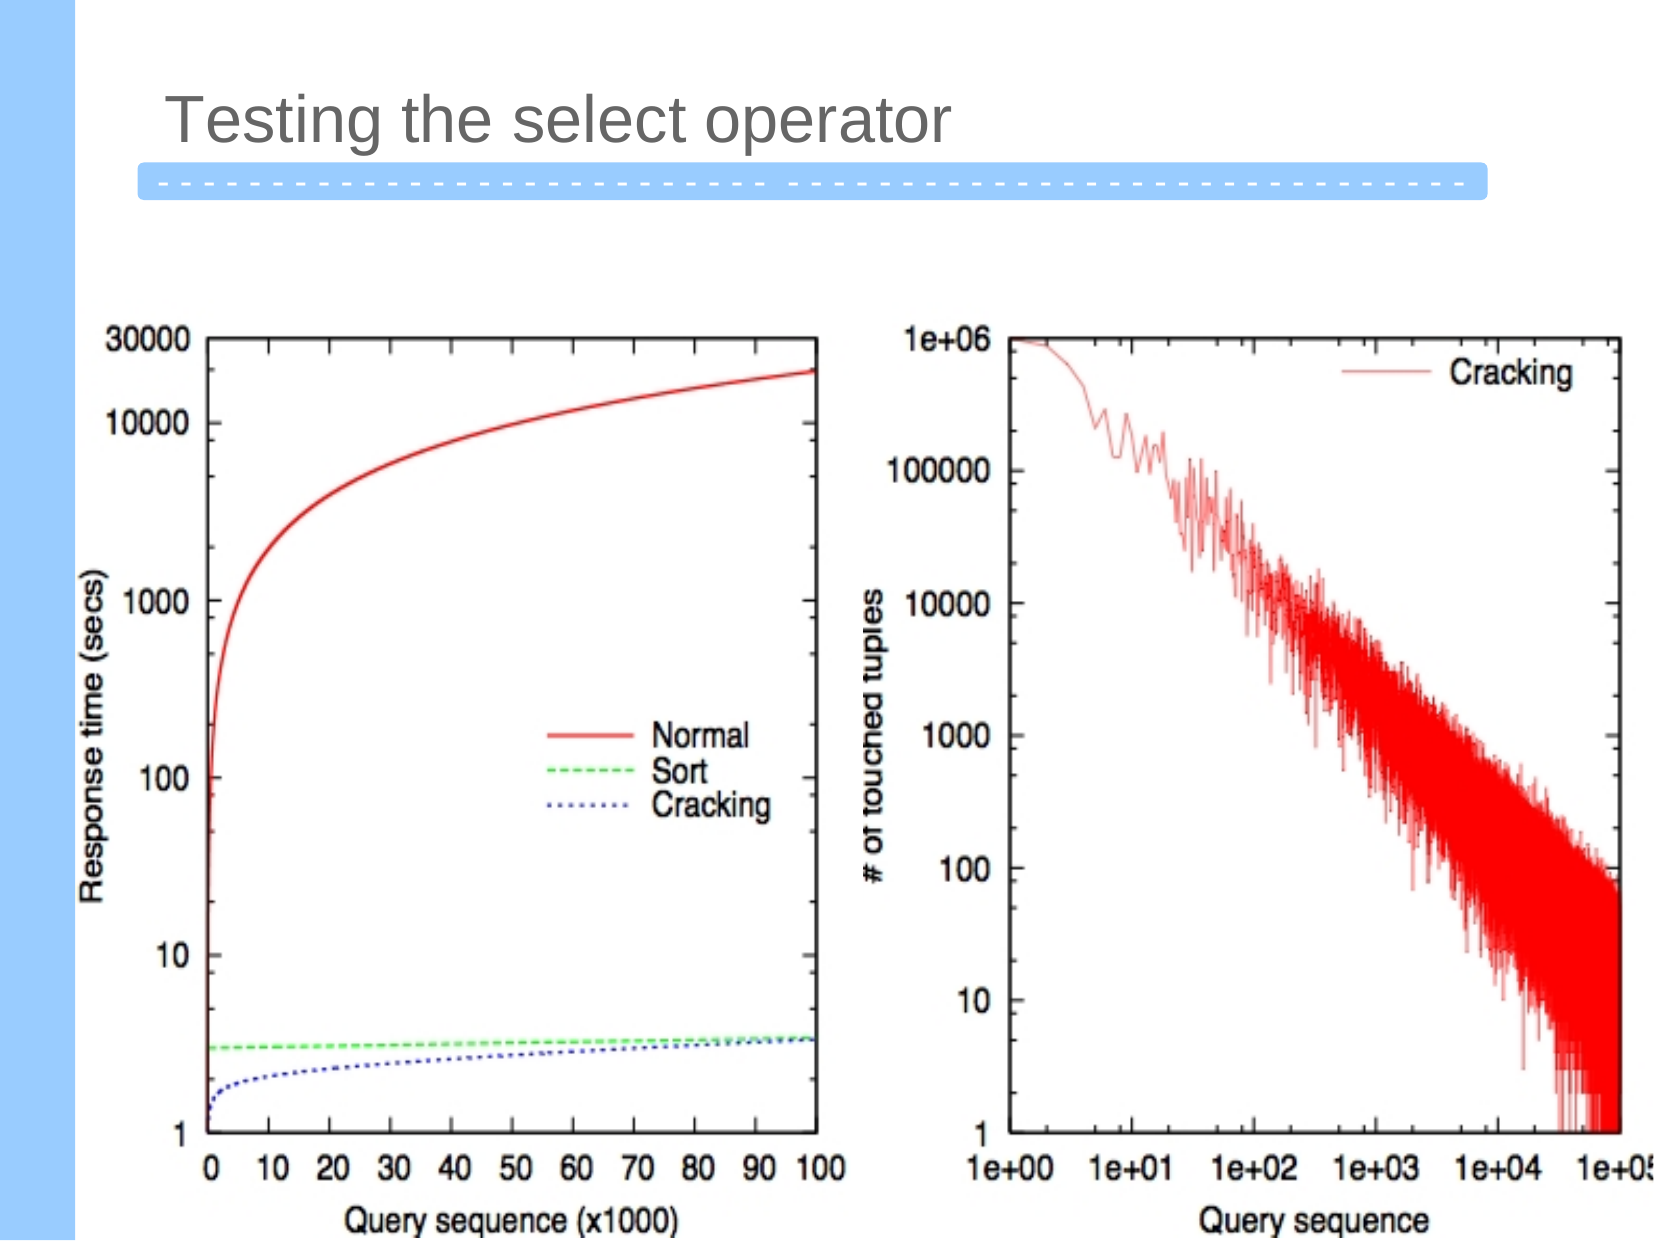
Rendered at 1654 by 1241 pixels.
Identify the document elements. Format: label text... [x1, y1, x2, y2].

text_box - - - - - - - - - - - - - - - - - - - - - - - - - - - - - - - - - - - - - - - - - - - - - - - - - - - - - - - - - [137, 162, 1488, 201]
picture [76, 299, 1654, 1238]
text_box Testing the select operator [150, 75, 1463, 165]
text_box [0, 0, 76, 1241]
